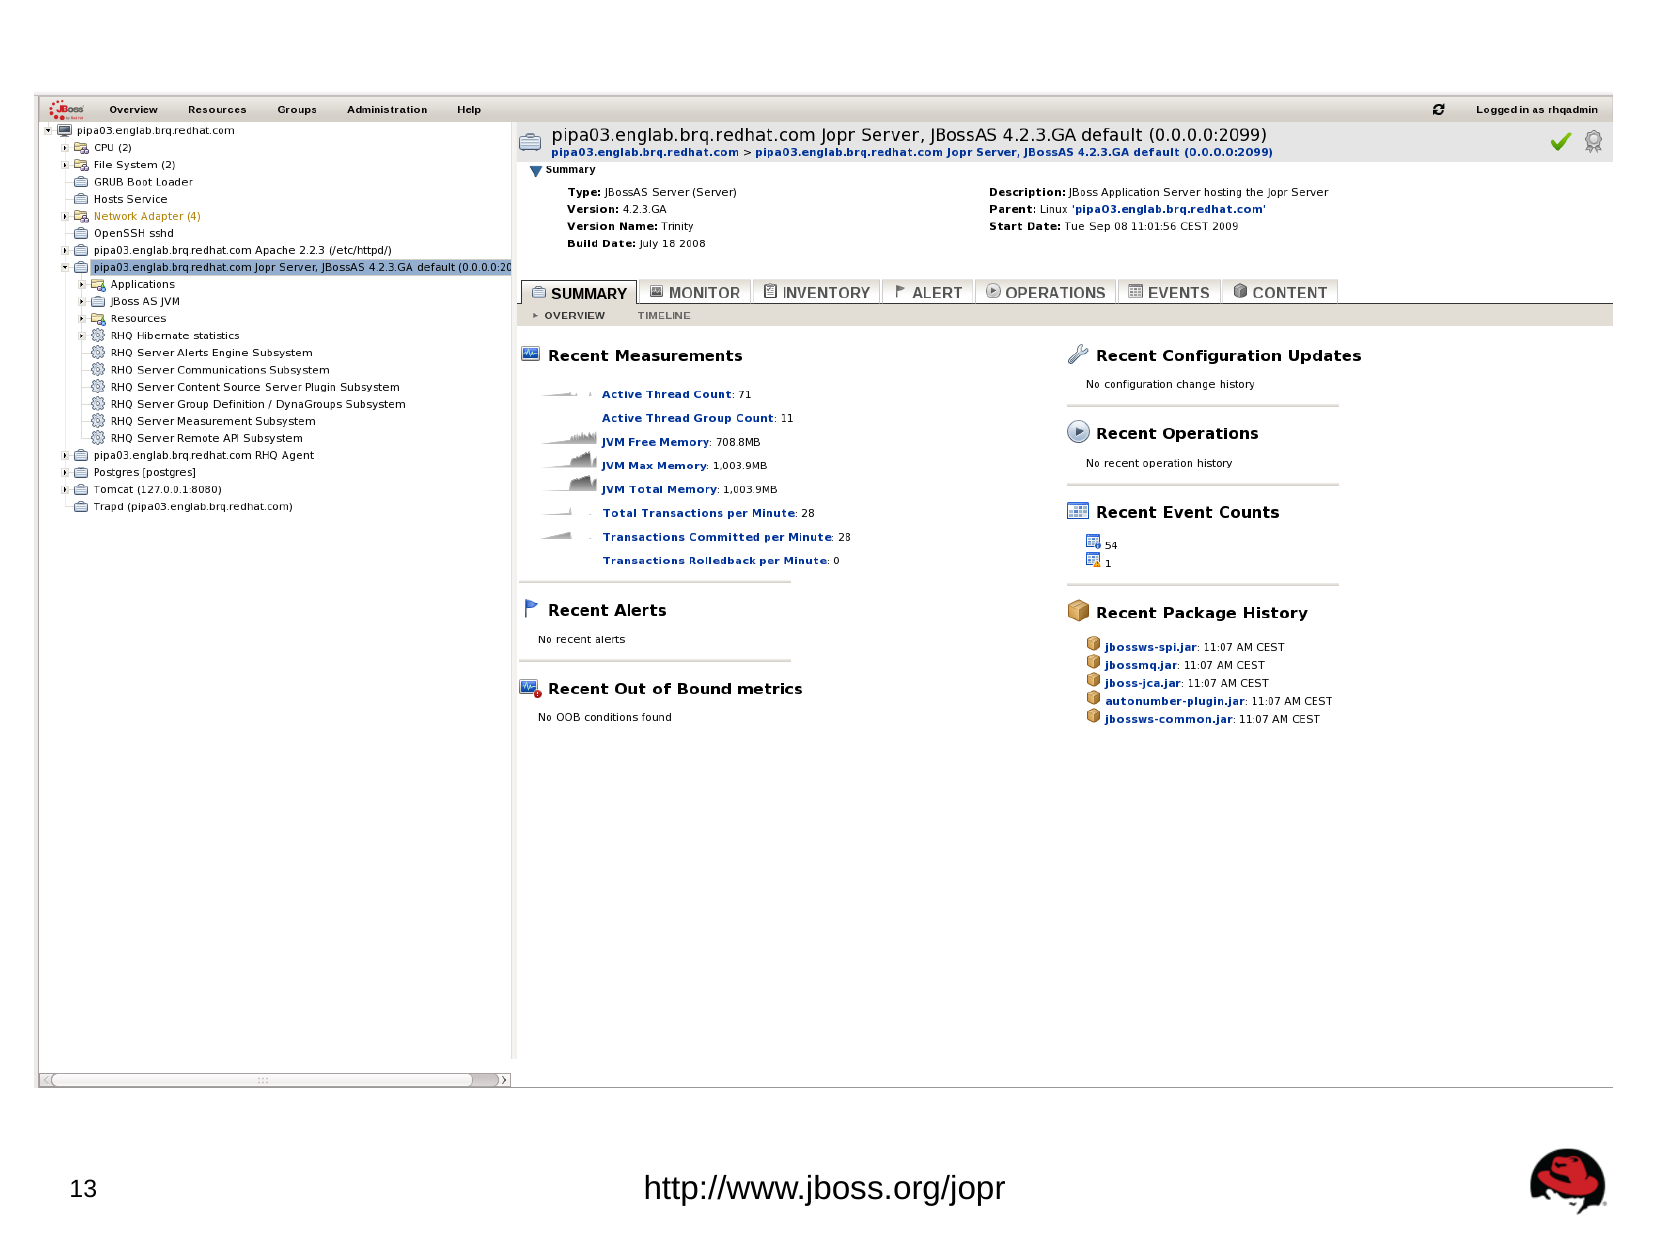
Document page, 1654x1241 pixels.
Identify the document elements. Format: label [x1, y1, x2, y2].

picture [34, 91, 1613, 1088]
picture [1529, 1146, 1613, 1224]
